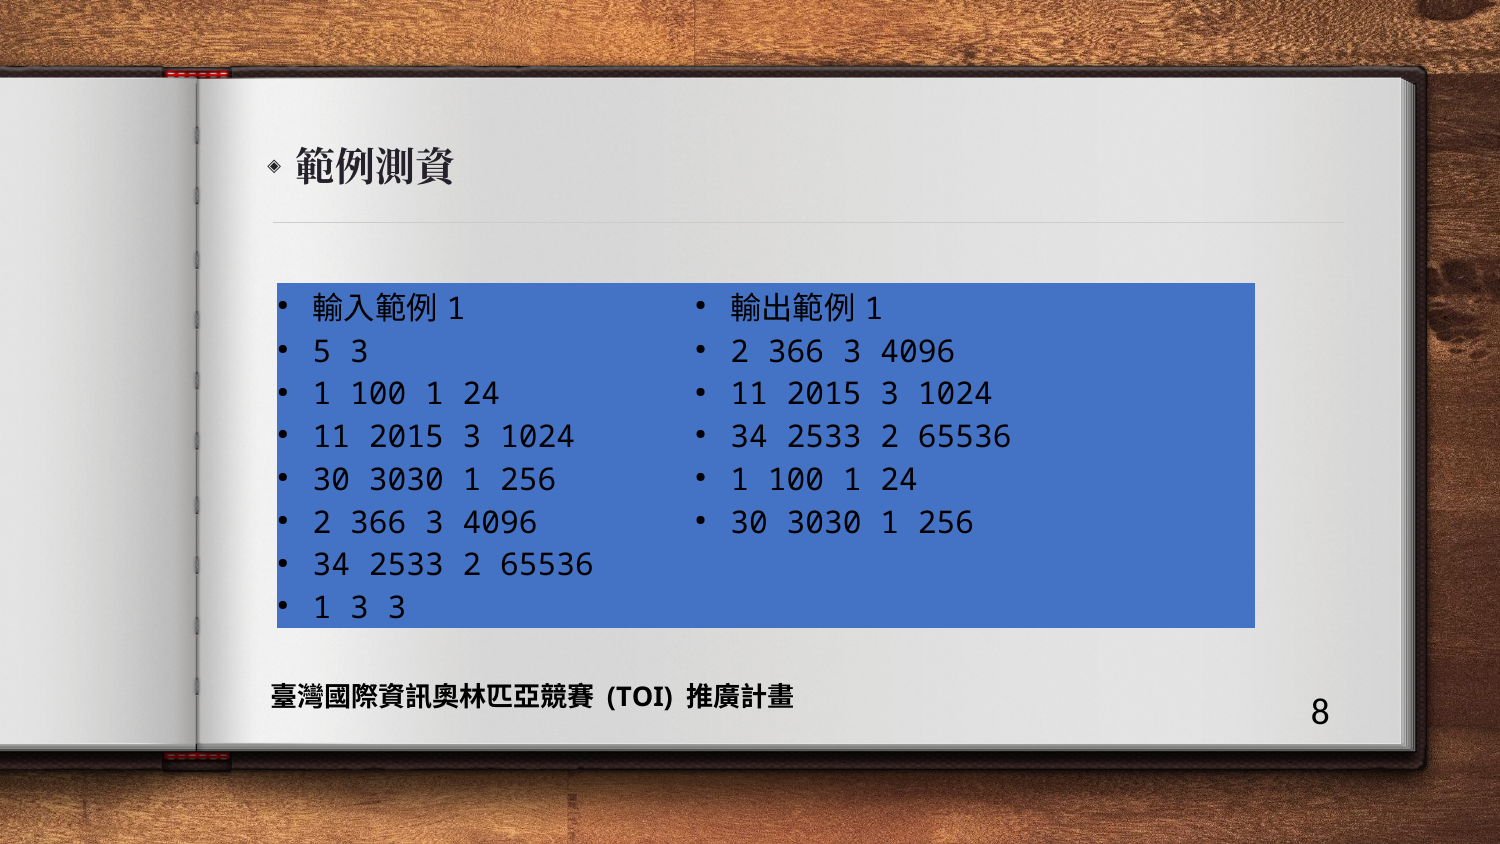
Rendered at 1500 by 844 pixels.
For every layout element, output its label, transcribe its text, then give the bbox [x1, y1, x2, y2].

list 範例測資 [252, 126, 1194, 205]
table_header 輸出範例1 2 366 3 4096 11 2015 3 1024 34 2533 2 65536 1 100 1 24 30 3030 1 256 [695, 283, 1255, 628]
table_header 輸入範例1 5 3 1 100 1 24 11 2015 3 1024 30 3030 1 256 2 366 3 4096 34 2533 2 65536 1 3 3 [277, 283, 695, 628]
text_box [1295, 672, 1386, 737]
